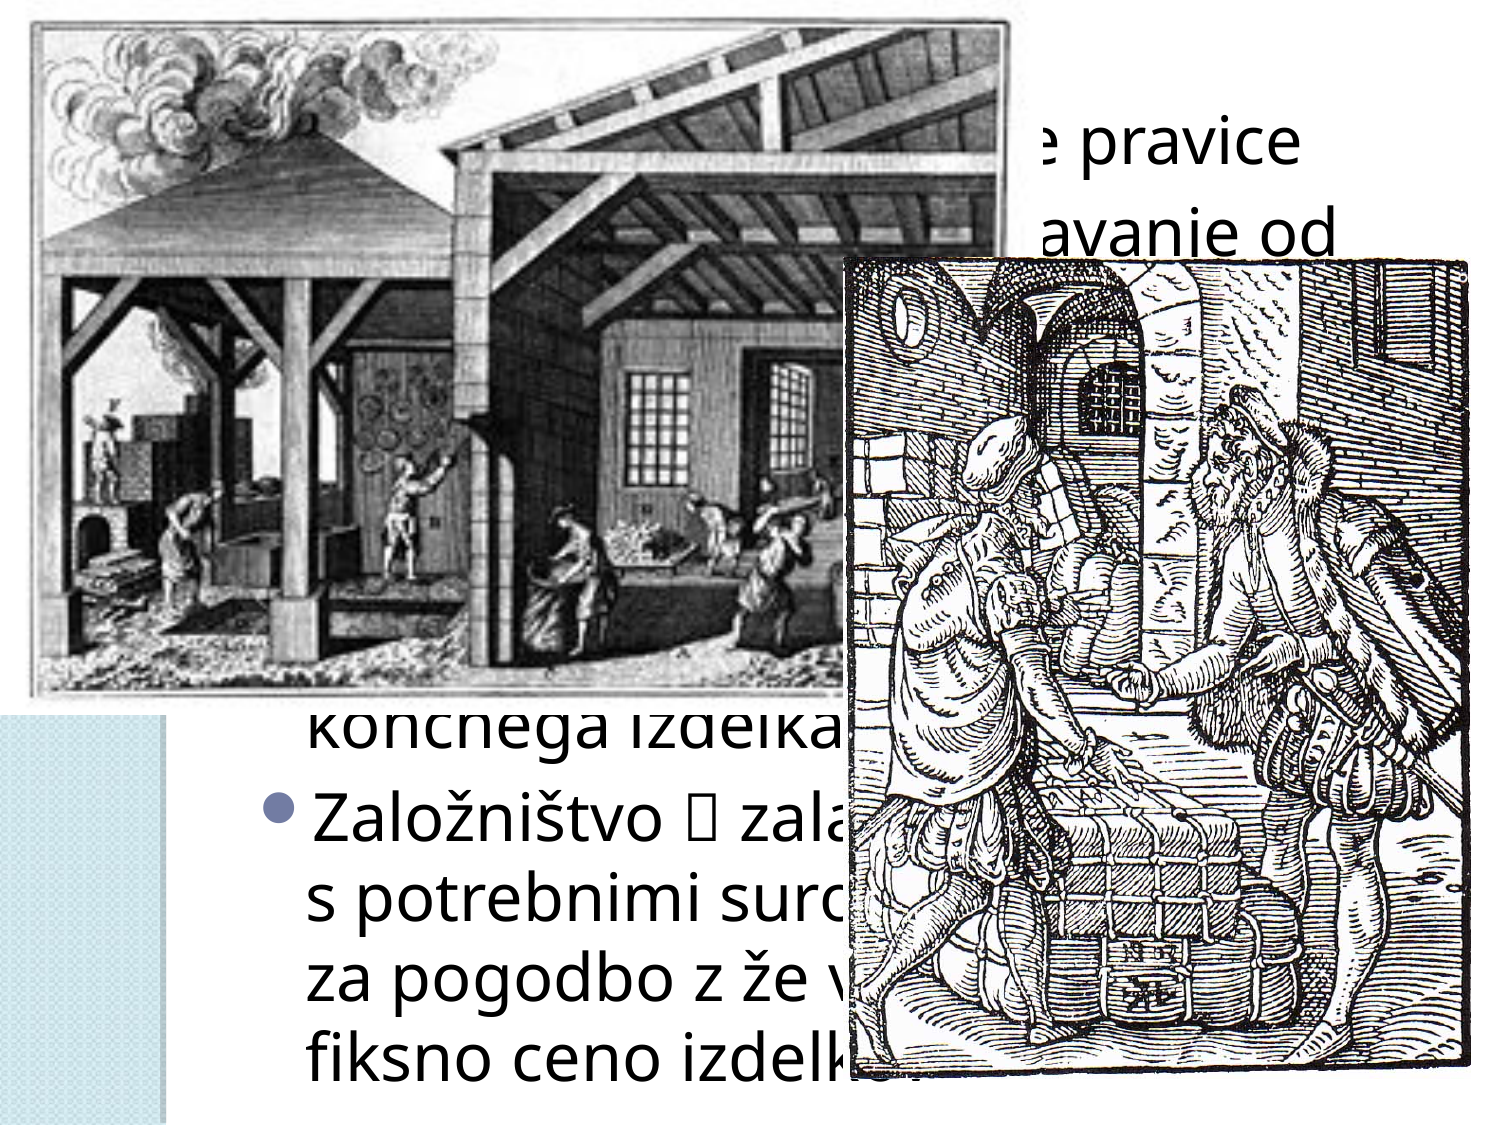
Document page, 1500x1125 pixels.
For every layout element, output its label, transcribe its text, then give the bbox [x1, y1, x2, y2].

list Tekmovanje za posebne pravice Denarništvo  neodobravanje od cerkve Manufaktura  velika obrtna delavnica, kjer je vsakdo opravil samo svoj del proizvodnega procesa, ki je je privedel do izdelave končnega izdelka Založništvo  zalaganje proizvajalca s potrebnimi surovinami v zameno za pogodbo z že vnaprej določeno fiksno ceno izdelkov [1043, 90, 1461, 257]
picture [0, 0, 1471, 1125]
list Tekmovanje za posebne pravice Denarništvo  neodobravanje od cerkve Manufaktura  velika obrtna delavnica, kjer je vsakdo opravil samo svoj del proizvodnega procesa, ki je je privedel do izdelave končnega izdelka Založništvo  zalaganje proizvajalca s potrebnimi surovinami v zameno za pogodbo z že vnaprej določeno fiksno ceno izdelkov [230, 715, 843, 1031]
